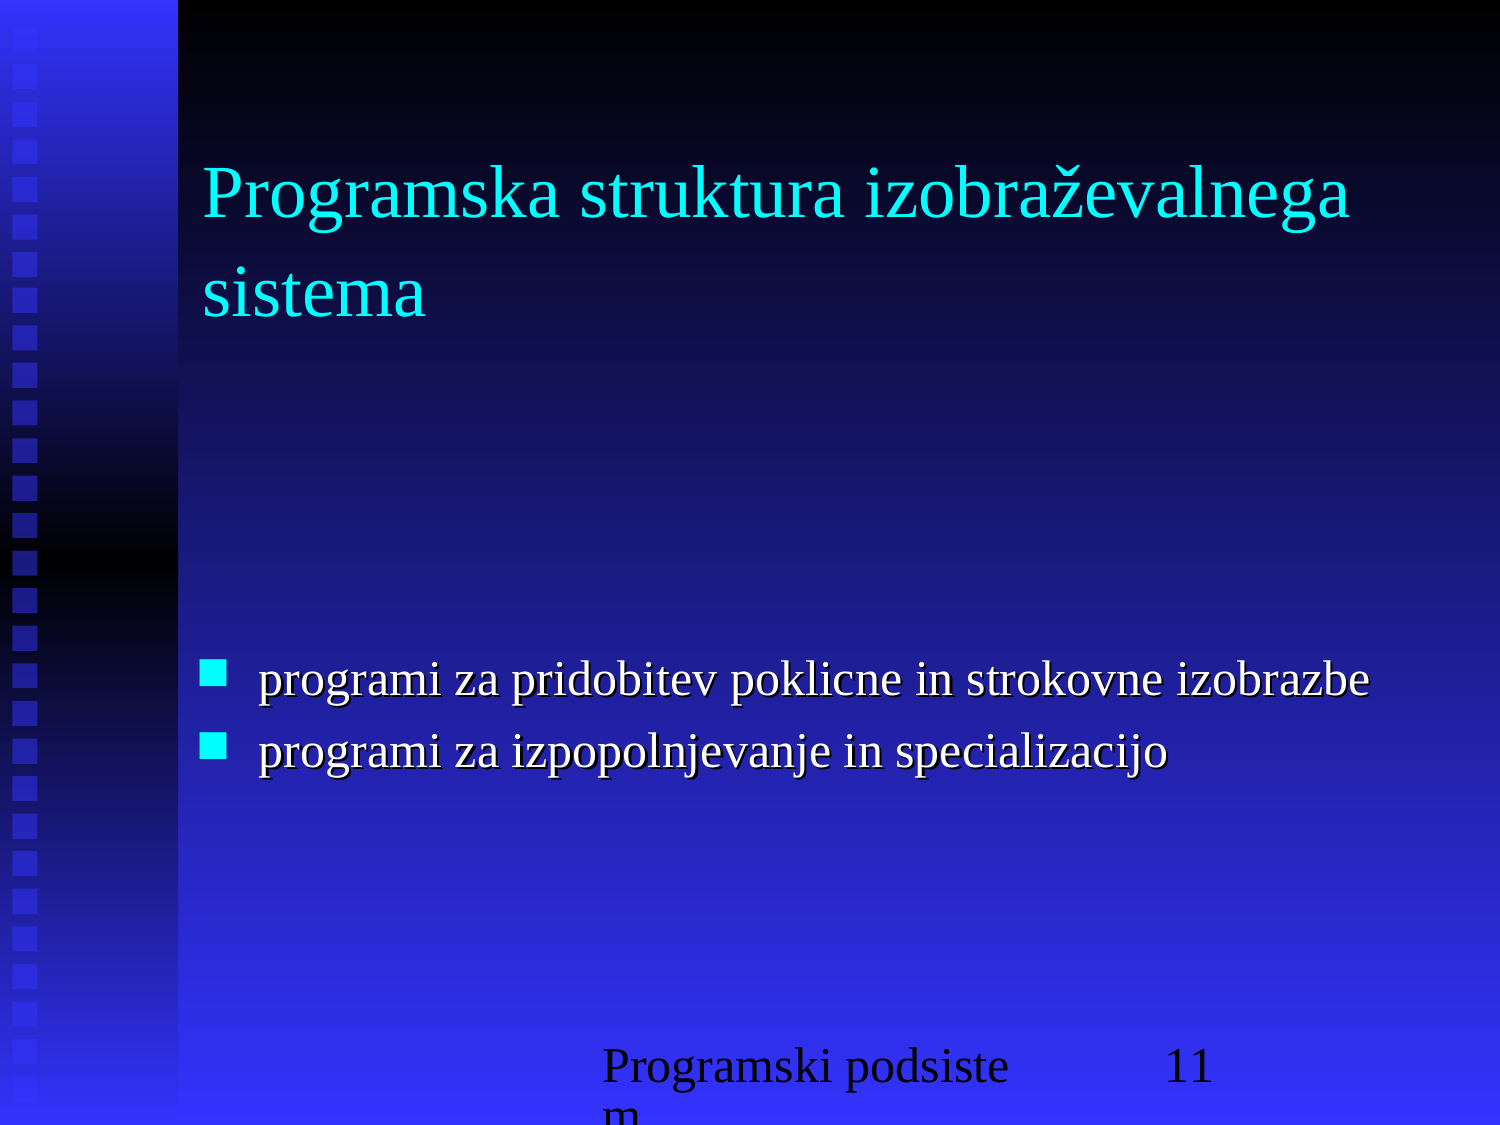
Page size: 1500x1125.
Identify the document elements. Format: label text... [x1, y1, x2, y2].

title Programska struktura izobraževalnega sistema [187, 135, 1488, 541]
list programi za pridobitev poklicne in strokovne izobrazbe programi za izpopolnjevanje in specializacijo [187, 637, 1463, 926]
